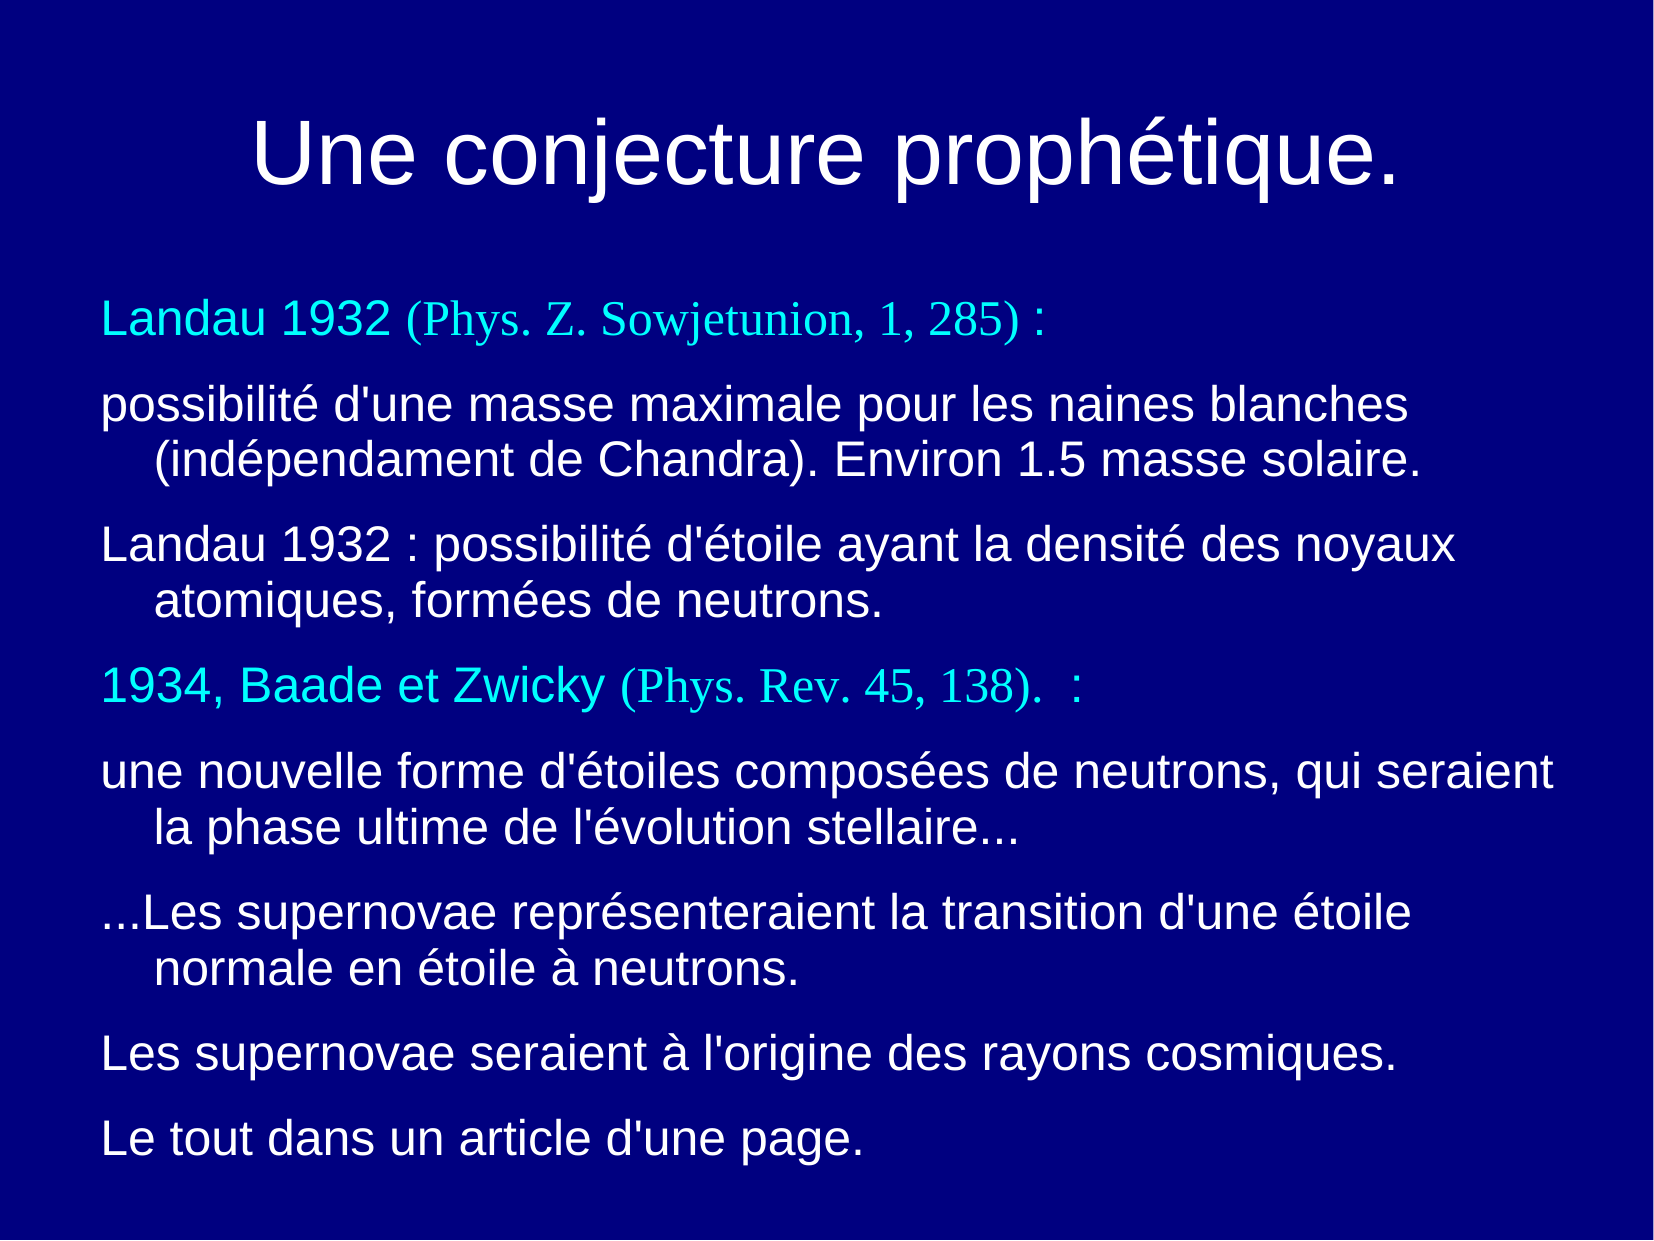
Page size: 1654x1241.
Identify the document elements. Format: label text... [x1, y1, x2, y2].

list Landau 1932 (Phys. Z. Sowjetunion, 1, 285) : possibilité d'une masse maximale pour les naines blanches (indépendament de Chandra). Environ 1.5 masse solaire. Landau 1932 : possibilité d'étoile ayant la densité des noyaux atomiques, formées de neutrons. 1934, Baade et Zwicky (Phys. Rev. 45, 138). : une nouvelle forme d'étoiles composées de neutrons, qui seraient la phase ultime de l'évolution stellaire... ...Les supernovae représenteraient la transition d'une étoile normale en étoile à neutrons. Les supernovae seraient à l'origine des rayons cosmiques. Le tout dans un article d'une page. [82, 290, 1571, 1167]
title Une conjecture prophétique. [82, 49, 1571, 257]
